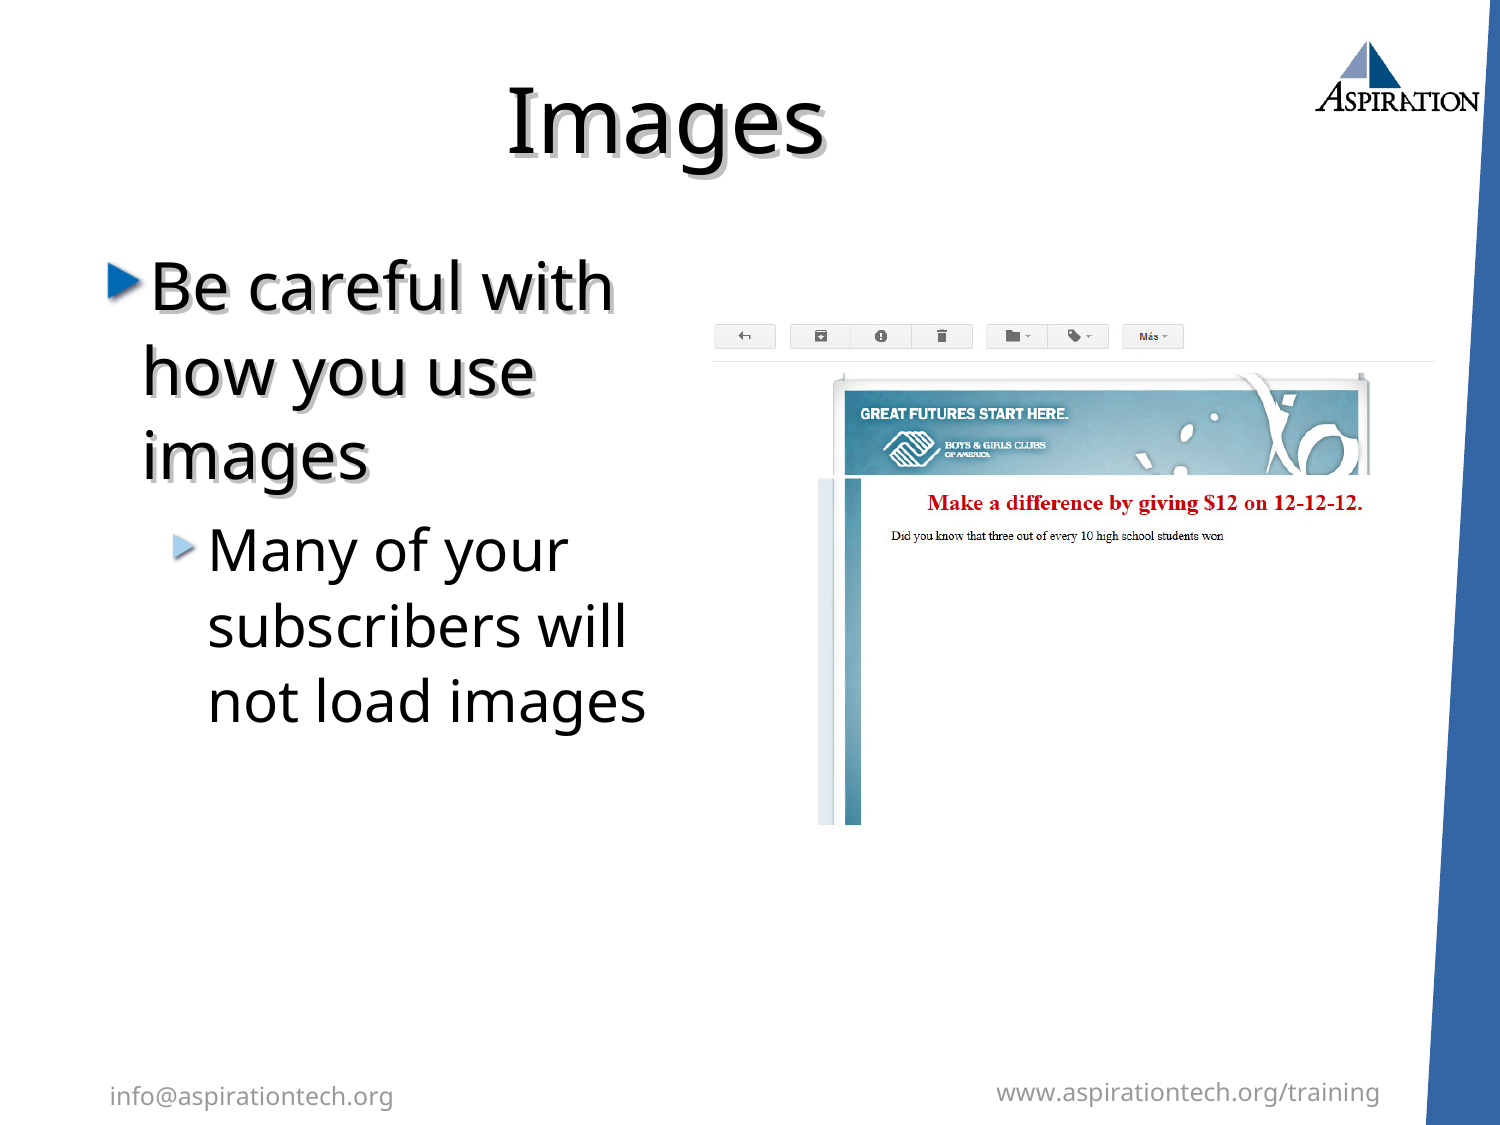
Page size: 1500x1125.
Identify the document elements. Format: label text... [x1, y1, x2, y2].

list Be careful with how you use images Many of your subscribers will not load images [49, 238, 732, 892]
picture [1315, 41, 1480, 120]
title Images [49, 19, 1284, 206]
picture [712, 324, 1435, 826]
